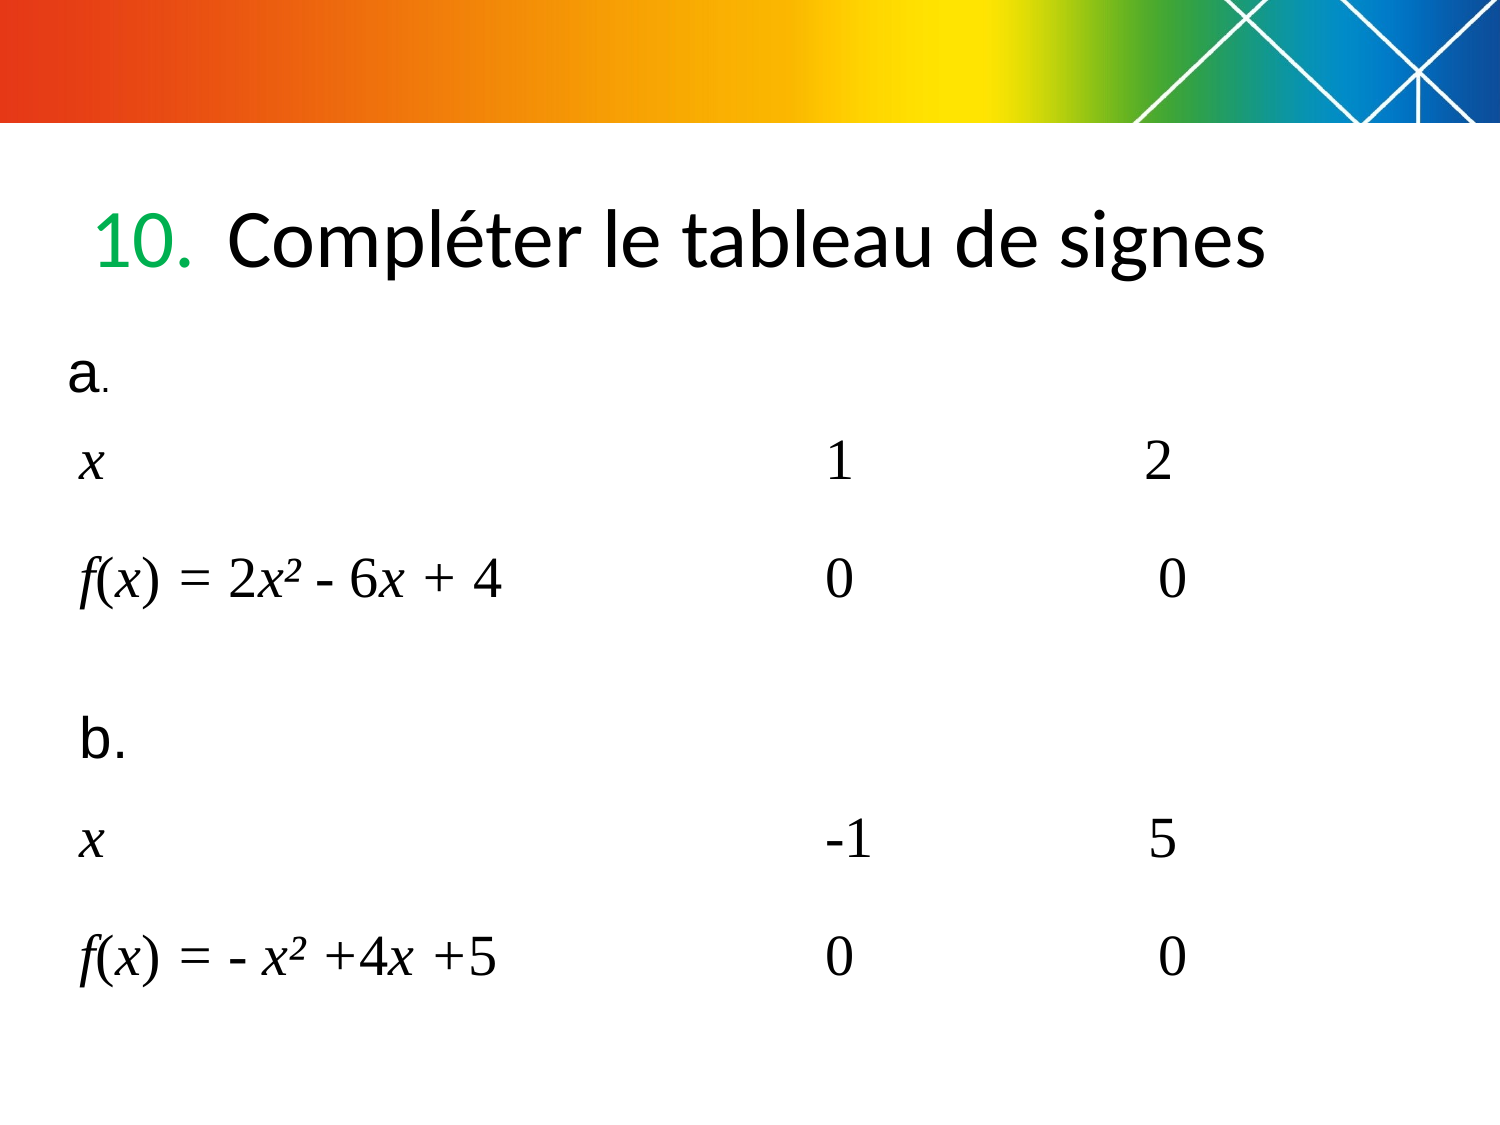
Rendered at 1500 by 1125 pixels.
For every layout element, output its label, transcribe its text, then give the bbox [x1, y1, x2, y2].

table_cell 0 0 [549, 515, 1459, 633]
title Compléter le tableau de signes [75, 163, 1426, 305]
table_header -1 5 [549, 775, 1459, 893]
table_header 1 2 [549, 397, 1459, 515]
table_header x [65, 775, 549, 893]
picture [0, 0, 1359, 123]
text_box b. [64, 692, 148, 778]
table_cell f(x) = - x² +4x +5 [65, 893, 549, 1011]
text_box a. [53, 326, 207, 412]
picture [1340, 0, 1500, 123]
table_cell 0 0 [549, 893, 1459, 1011]
table_cell f(x) = 2x² - 6x + 4 [65, 515, 549, 633]
table_header x [65, 397, 549, 515]
